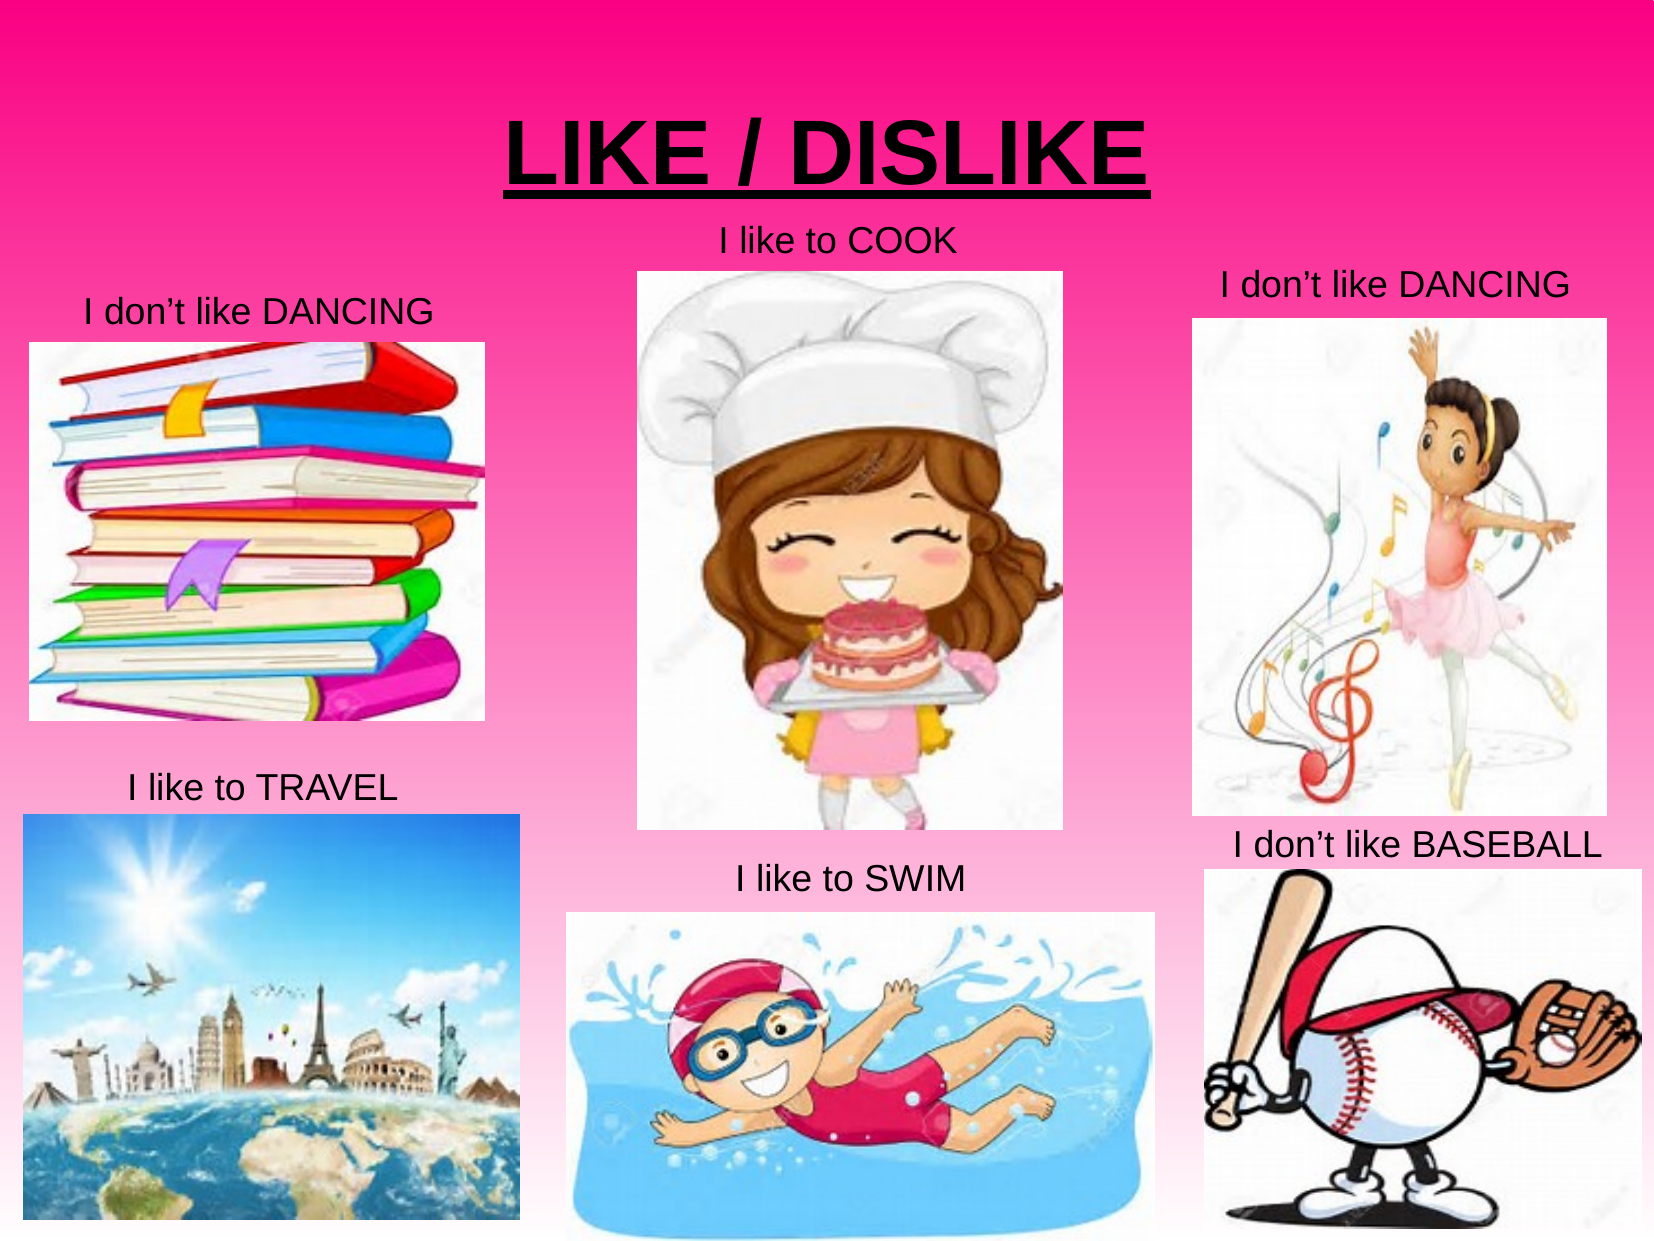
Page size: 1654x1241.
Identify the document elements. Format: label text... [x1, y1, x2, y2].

text_box I don’t like DANCING [47, 283, 475, 378]
picture [29, 342, 485, 721]
text_box I don’t like BASEBALL [1217, 815, 1619, 873]
picture [637, 271, 1063, 830]
text_box I like to SWIM [720, 850, 994, 932]
text_box I like to COOK [703, 212, 1004, 307]
picture [566, 912, 1155, 1241]
title LIKE / DISLIKE [82, 49, 1571, 257]
text_box I like to TRAVEL [112, 758, 414, 815]
picture [1204, 869, 1642, 1229]
text_box I don’t like DANCING [1204, 256, 1587, 313]
picture [23, 814, 520, 1220]
picture [1192, 318, 1607, 816]
